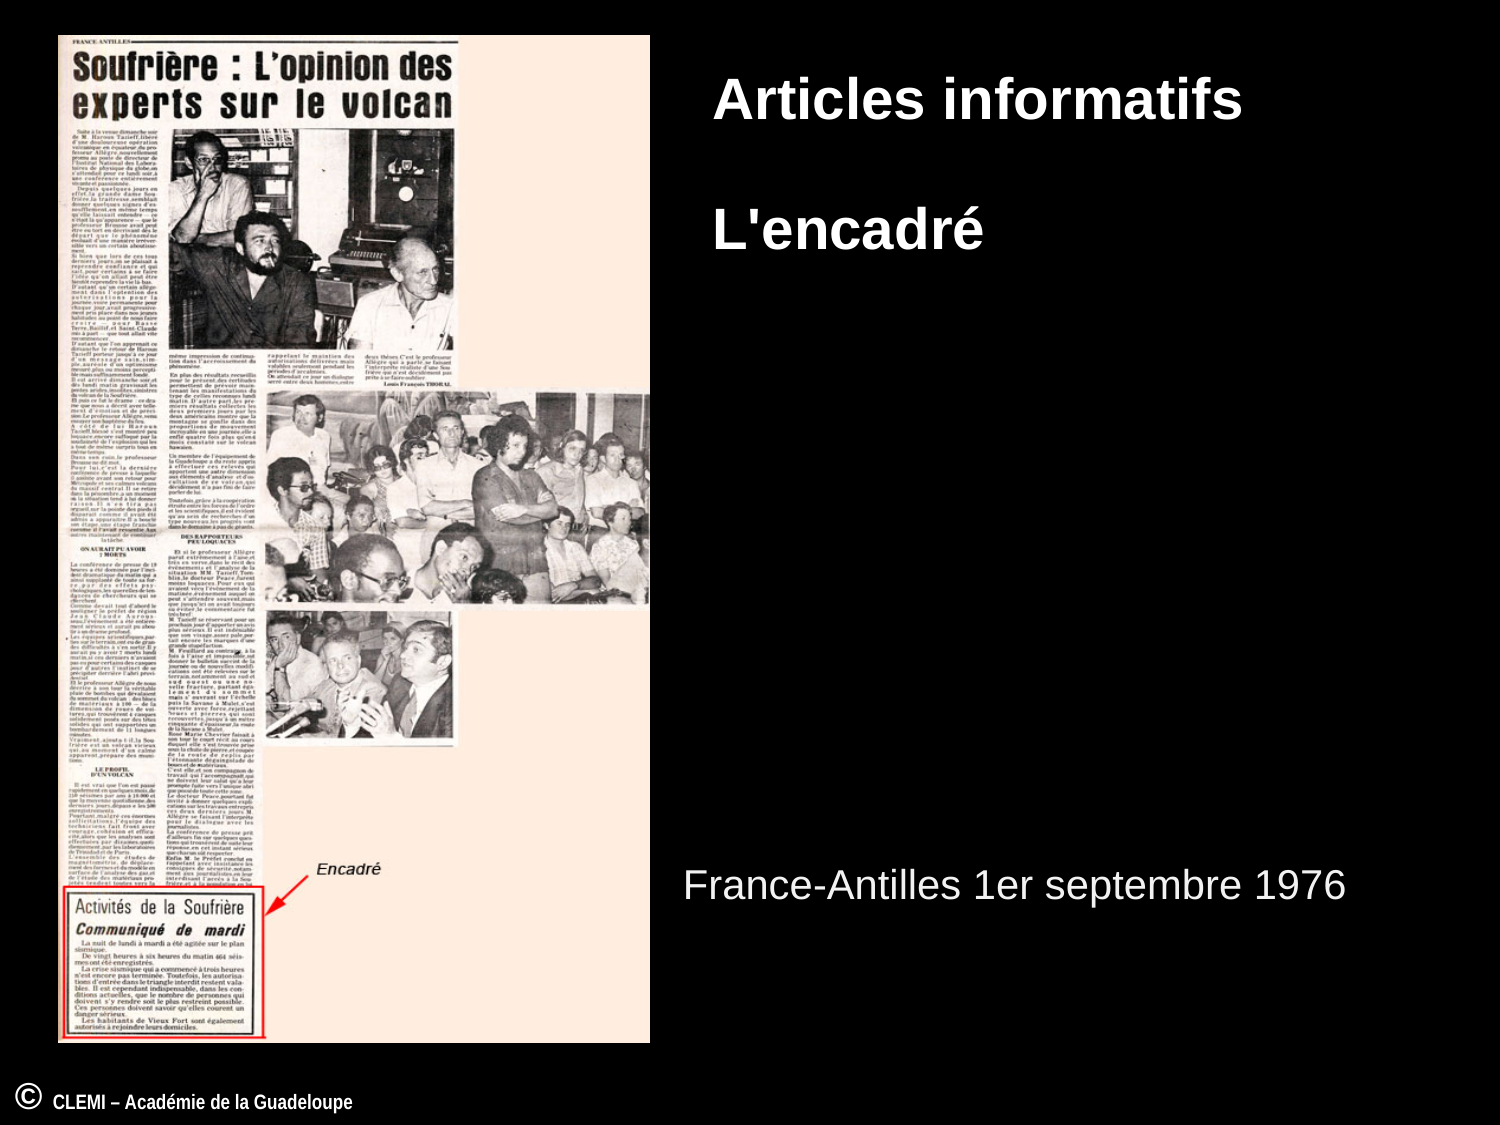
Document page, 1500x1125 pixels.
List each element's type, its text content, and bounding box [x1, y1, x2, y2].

picture [58, 35, 650, 1043]
title France-Antilles 1er septembre 1976 [667, 820, 1454, 950]
text_box © CLEMI – Académie de la Guadeloupe [0, 1067, 575, 1125]
text_box Articles informatifs L'encadré [697, 59, 1359, 274]
